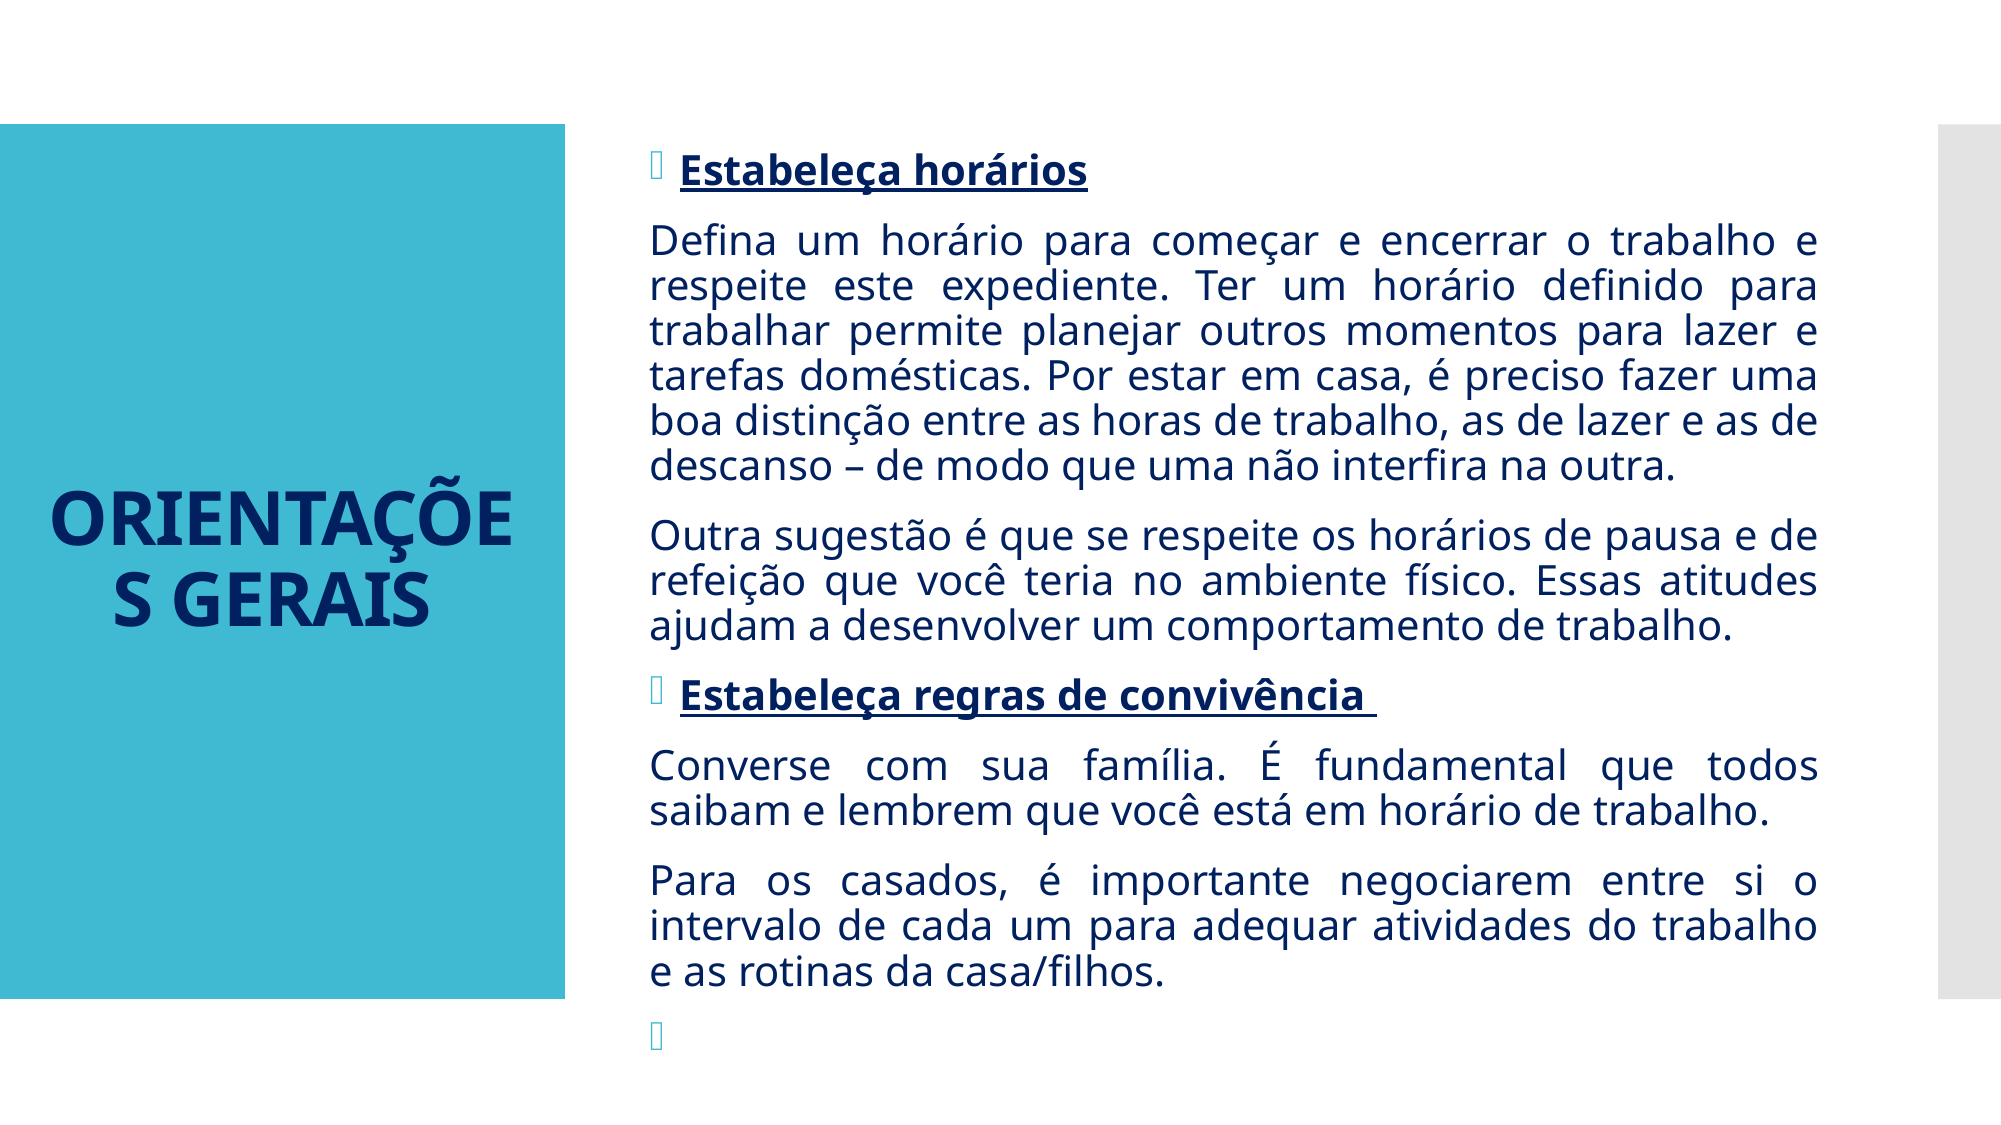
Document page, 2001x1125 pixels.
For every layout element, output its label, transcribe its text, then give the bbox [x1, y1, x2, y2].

list Estabeleça horários Defina um horário para começar e encerrar o trabalho e respeite este expediente. Ter um horário definido para trabalhar permite planejar outros momentos para lazer e tarefas domésticas. Por estar em casa, é preciso fazer uma boa distinção entre as horas de trabalho, as de lazer e as de descanso – de modo que uma não interfira na outra. Outra sugestão é que se respeite os horários de pausa e de refeição que você teria no ambiente físico. Essas atitudes ajudam a desenvolver um comportamento de trabalho. Estabeleça regras de convivência Converse com sua família. É fundamental que todos saibam e lembrem que você está em horário de trabalho. Para os casados, é importante negociarem entre si o intervalo de cada um para adequar atividades do trabalho e as rotinas da casa/filhos. [634, 141, 1835, 1017]
title ORIENTAÇÕES GERAIS [14, 184, 549, 940]
